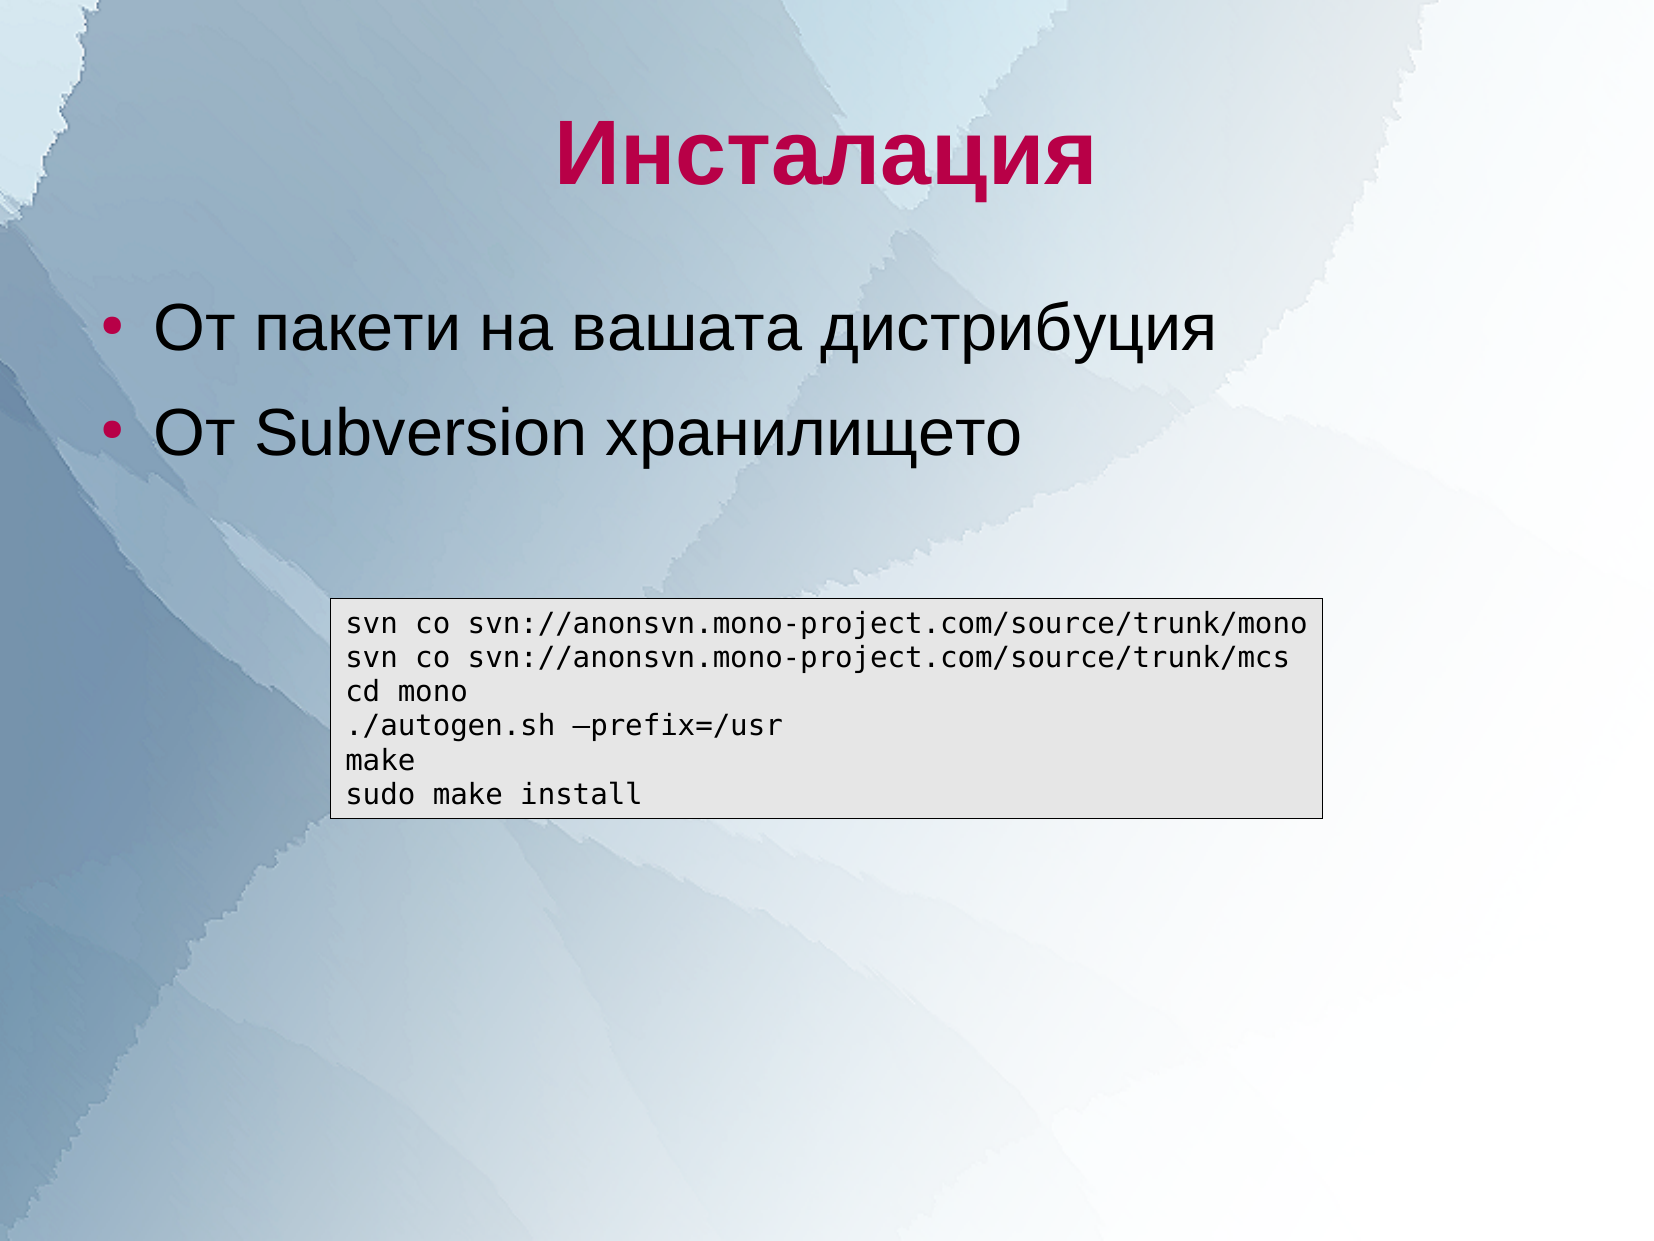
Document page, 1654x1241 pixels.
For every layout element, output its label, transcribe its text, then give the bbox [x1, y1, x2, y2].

list От пакети на вашата дистрибуция От Subversion хранилището [82, 290, 1571, 1094]
title Инсталация [82, 56, 1571, 250]
text_box svn co svn://anonsvn.mono-project.com/source/trunk/mono svn co svn://anonsvn.mono-project.com/source/trunk/mcs cd mono ./autogen.sh –prefix=/usr make sudo make install [330, 598, 1323, 819]
picture [0, 0, 1654, 1241]
